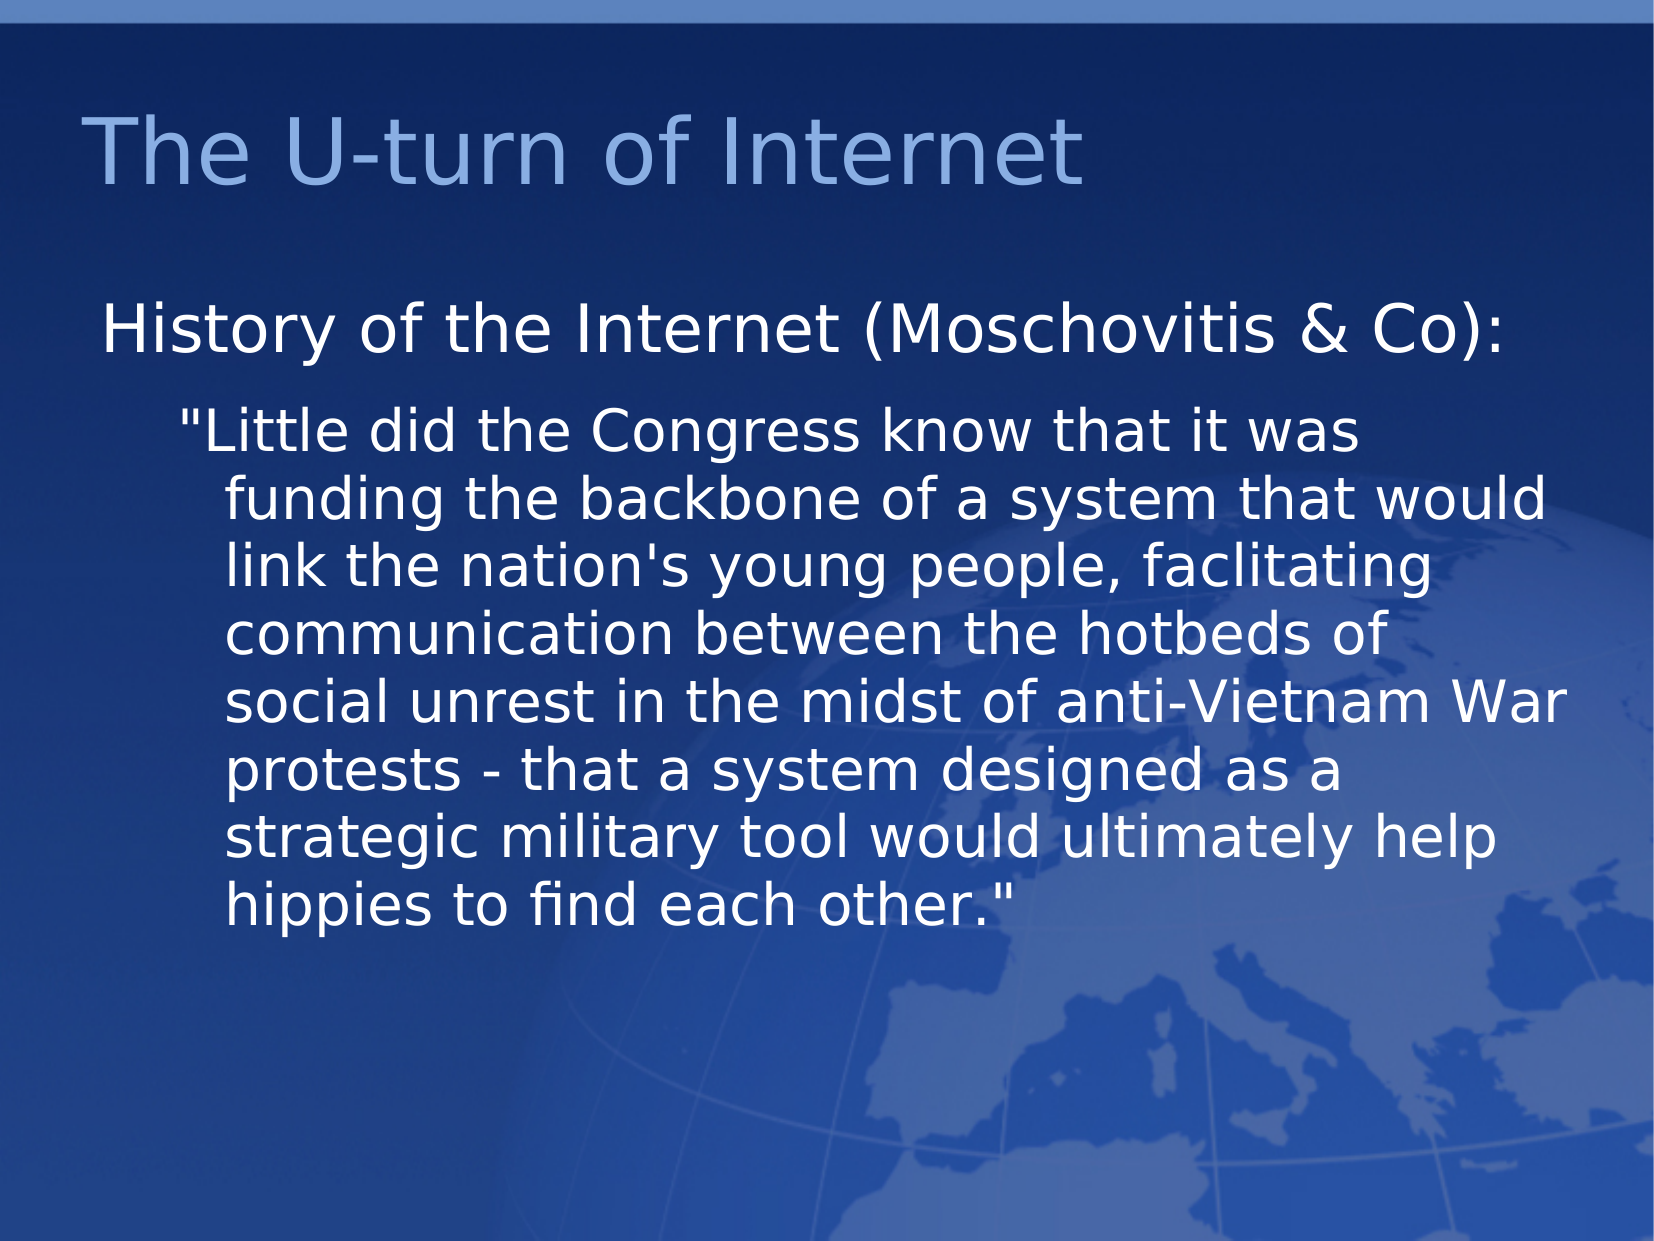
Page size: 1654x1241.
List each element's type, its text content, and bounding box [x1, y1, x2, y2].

list History of the Internet (Moschovitis & Co): "Little did the Congress know that it was funding the backbone of a system that would link the nation's young people, faclitating communication between the hotbeds of social unrest in the midst of anti-Vietnam War protests - that a system designed as a strategic military tool would ultimately help hippies to find each other." [82, 290, 1571, 1094]
title The U-turn of Internet [82, 56, 1571, 250]
picture [0, 0, 1654, 1241]
